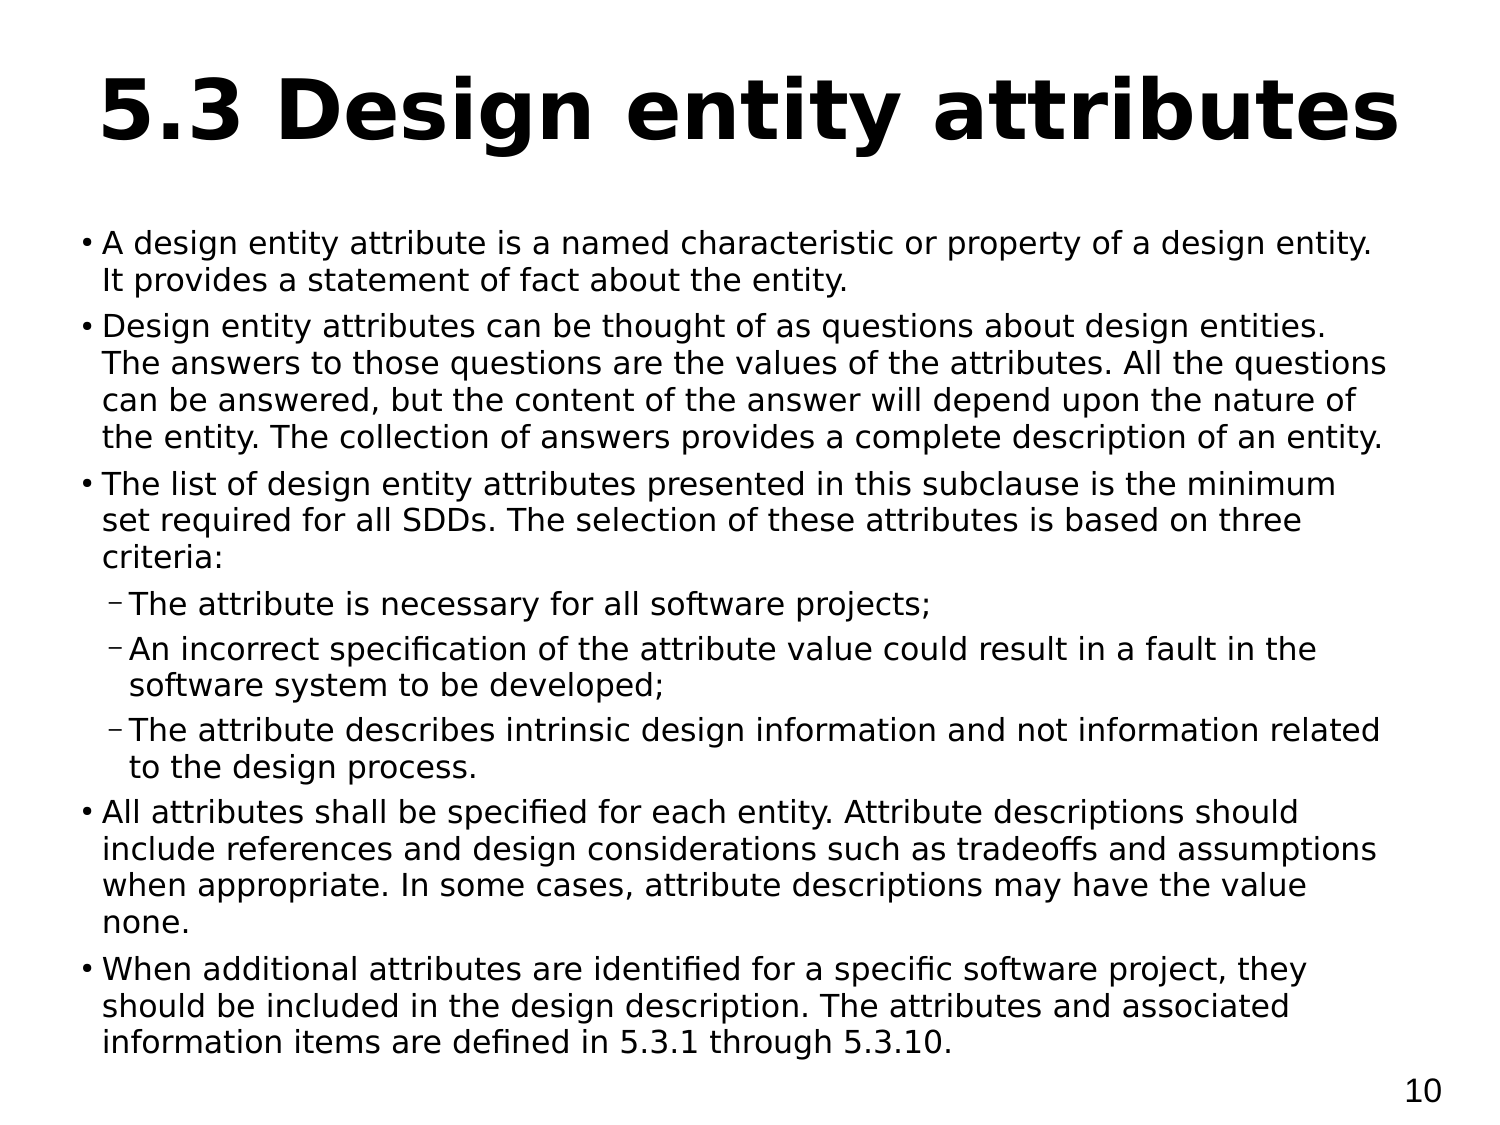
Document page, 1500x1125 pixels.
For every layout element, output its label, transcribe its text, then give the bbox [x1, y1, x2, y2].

title 5.3 Design entity attributes [75, 44, 1425, 177]
list A design entity attribute is a named characteristic or property of a design entity. It provides a statement of fact about the entity. Design entity attributes can be thought of as questions about design entities. The answers to those questions are the values of the attributes. All the questions can be answered, but the content of the answer will depend upon the nature of the entity. The collection of answers provides a complete description of an entity. The list of design entity attributes presented in this subclause is the minimum set required for all SDDs. The selection of these attributes is based on three criteria: The attribute is necessary for all software projects; An incorrect specification of the attribute value could result in a fault in the software system to be developed; The attribute describes intrinsic design information and not information related to the design process. All attributes shall be specified for each entity. Attribute descriptions should include references and design considerations such as tradeoffs and assumptions when appropriate. In some cases, attribute descriptions may have the value none. When additional attributes are identified for a specific software project, they should be included in the design description. The attributes and associated information items are defined in 5.3.1 through 5.3.10. [75, 224, 1395, 1075]
